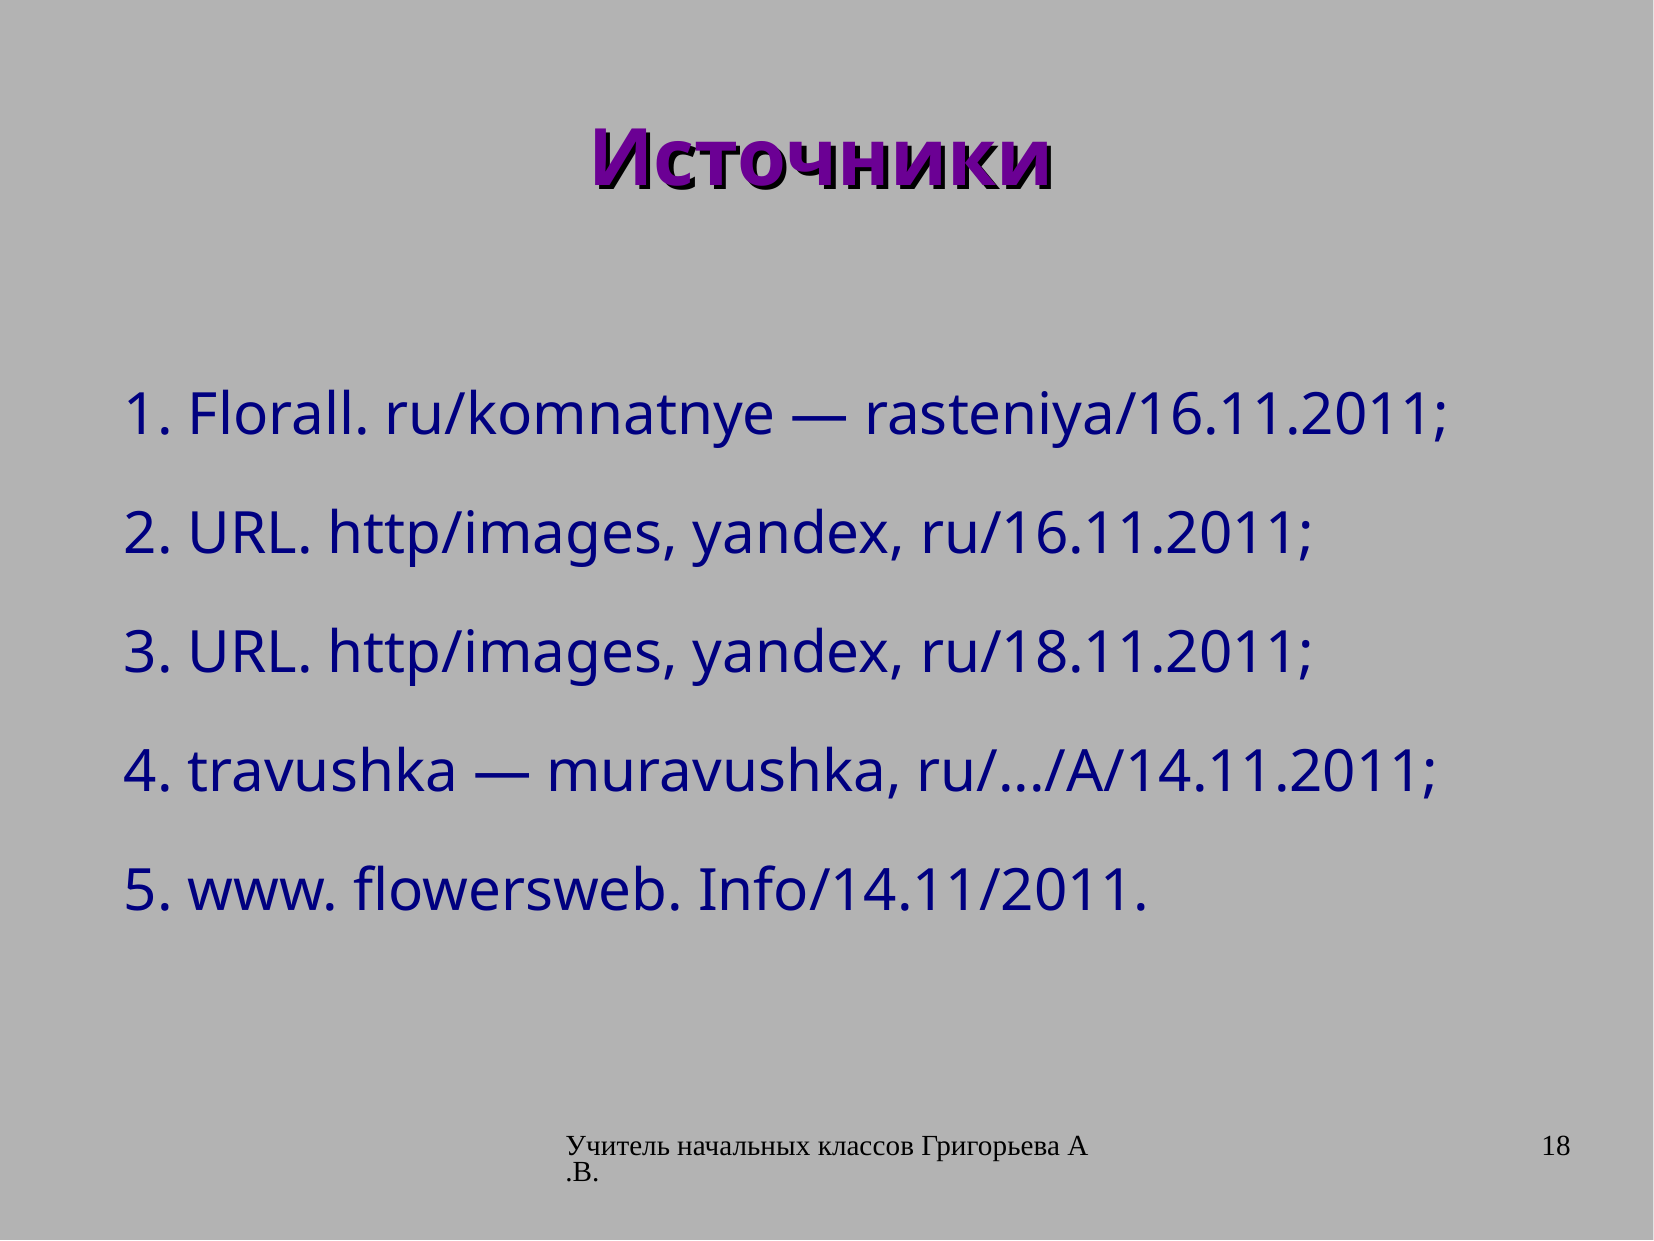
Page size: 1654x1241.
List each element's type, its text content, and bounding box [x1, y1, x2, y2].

title Источники [76, 106, 1565, 203]
text_box Florall. ru/komnatnye — rasteniya/16.11.2011; URL. http/images, yandex, ru/16.11.2011; URL. http/images, yandex, ru/18.11.2011; travushka — muravushka, ru/.../A/14.11.2011; www. flowersweb. Info/14.11/2011. [29, 322, 1625, 836]
